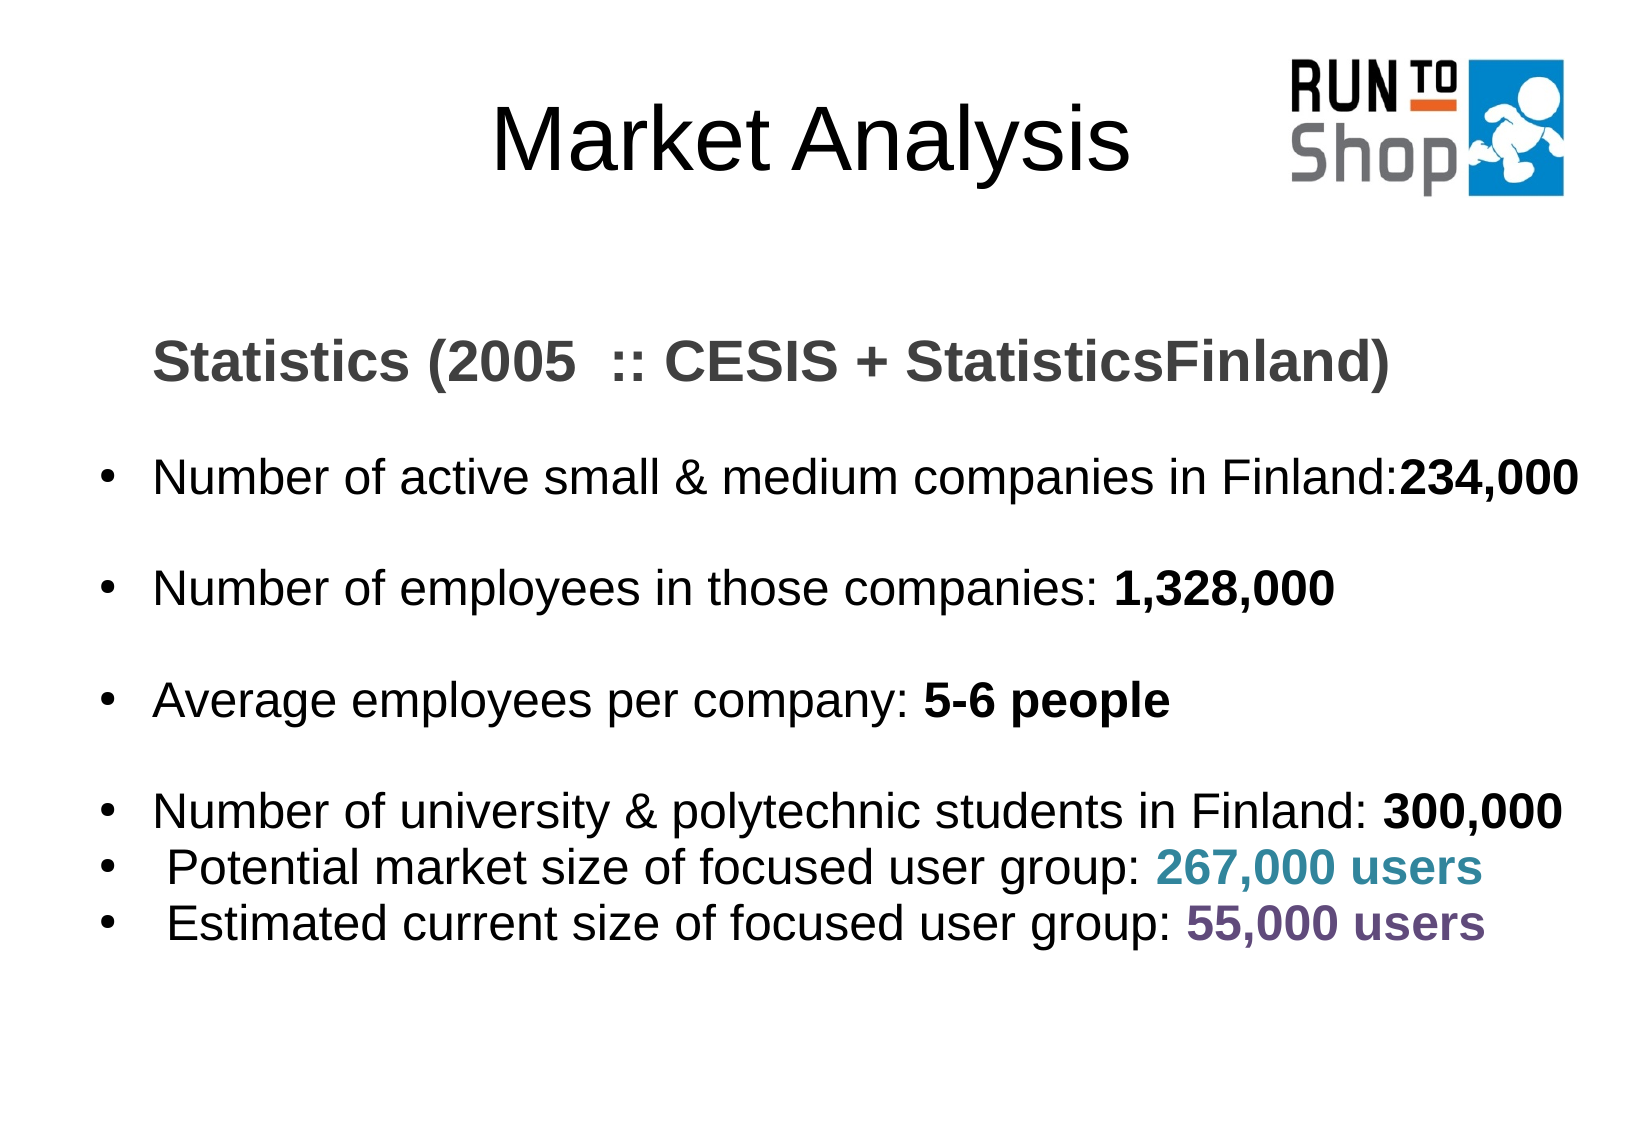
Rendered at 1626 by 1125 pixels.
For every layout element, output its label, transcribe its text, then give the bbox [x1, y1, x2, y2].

picture [1288, 58, 1565, 198]
list Statistics (2005 :: CESIS + StatisticsFinland) Number of active small & medium companies in Finland:234,000 Number of employees in those companies: 1,328,000 Average employees per company: 5-6 people Number of university & polytechnic students in Finland: 300,000 Potential market size of focused user group: 267,000 users Estimated current size of focused user group: 55,000 users [81, 263, 1592, 1006]
title Market Analysis [81, 44, 1544, 233]
